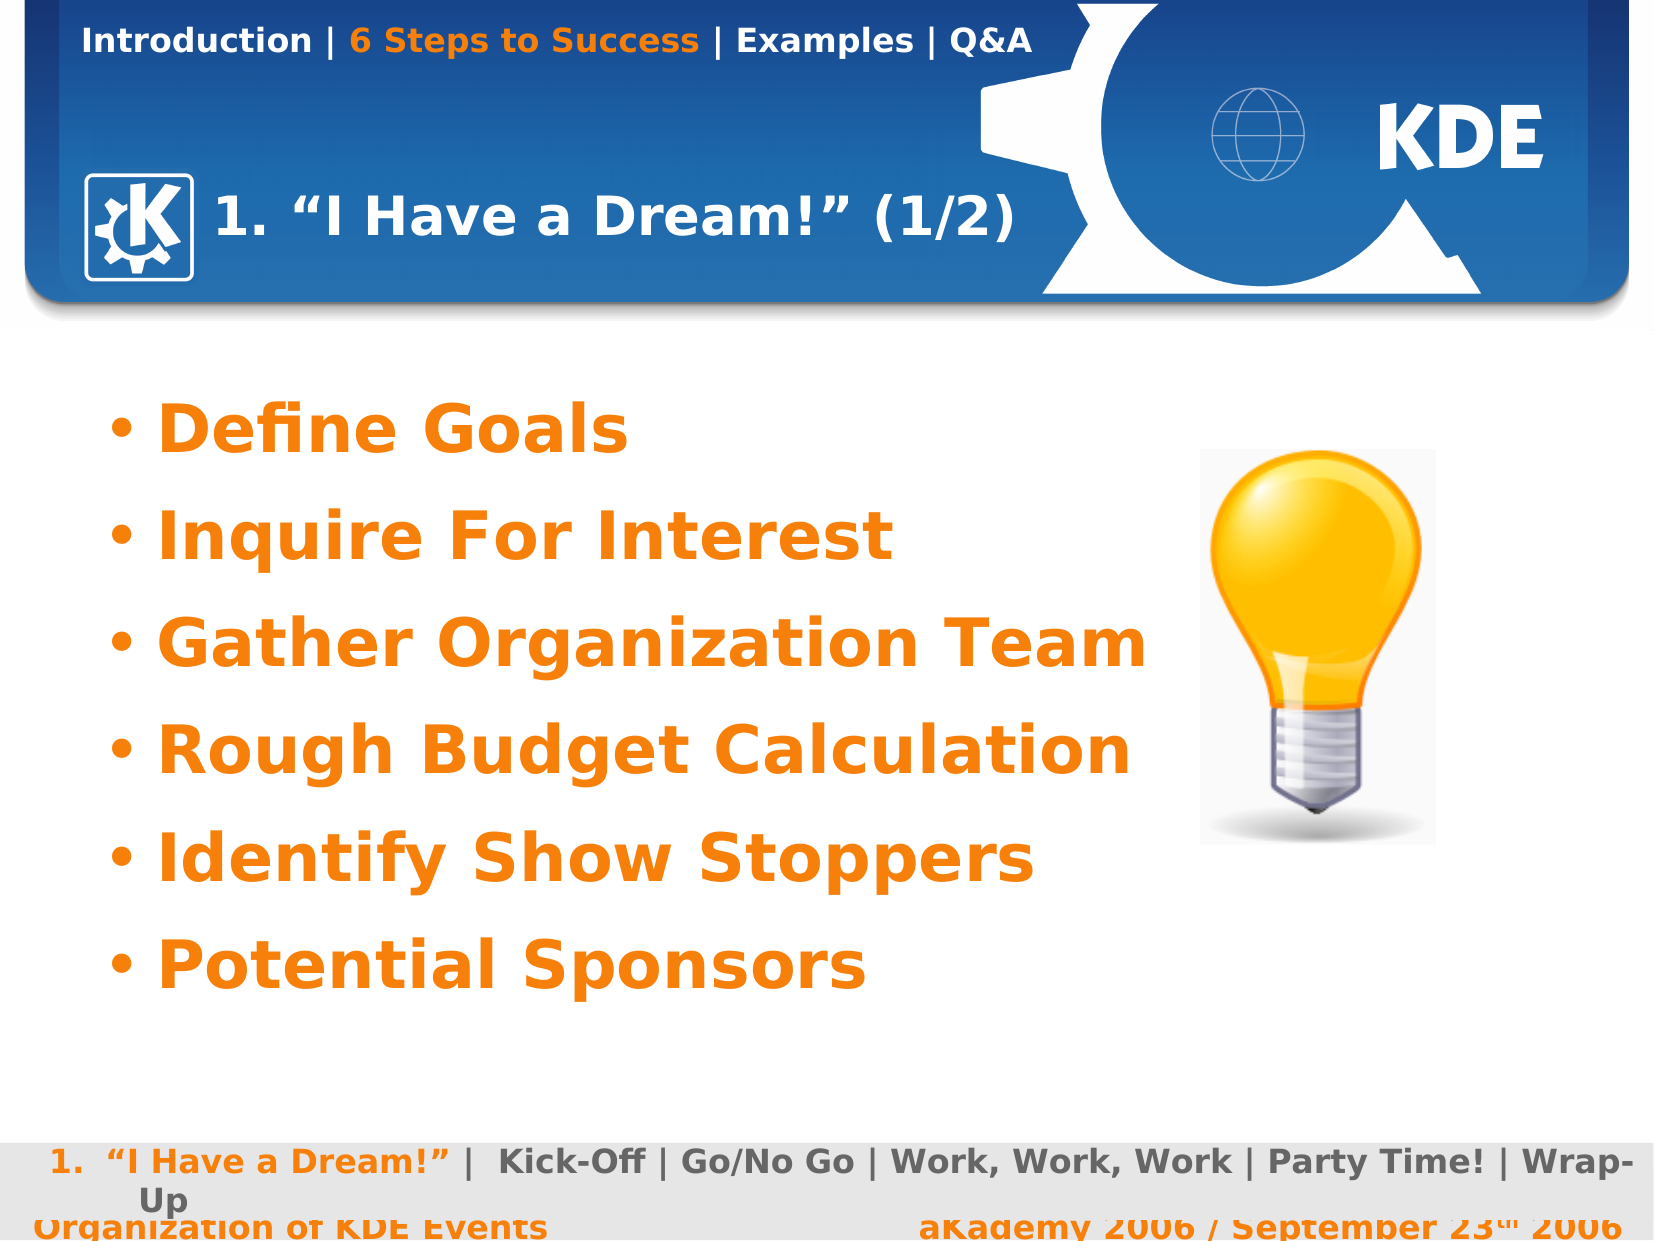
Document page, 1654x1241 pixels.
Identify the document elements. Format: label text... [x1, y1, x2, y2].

list Define Goals Inquire For Interest Gather Organization Team Rough Budget Calculation Identify Show Stoppers Potential Sponsors [67, 390, 1313, 1013]
title 1. “I Have a Dream!” (1/2) [212, 137, 1061, 298]
picture [0, 0, 1654, 331]
title Introduction | 6 Steps to Success | Examples | Q&A [80, 18, 1056, 64]
list “I Have a Dream!” | Kick-Off | Go/No Go | Work, Work, Work | Party Time! | Wrap-Up [0, 1142, 1654, 1182]
picture [1200, 449, 1436, 852]
